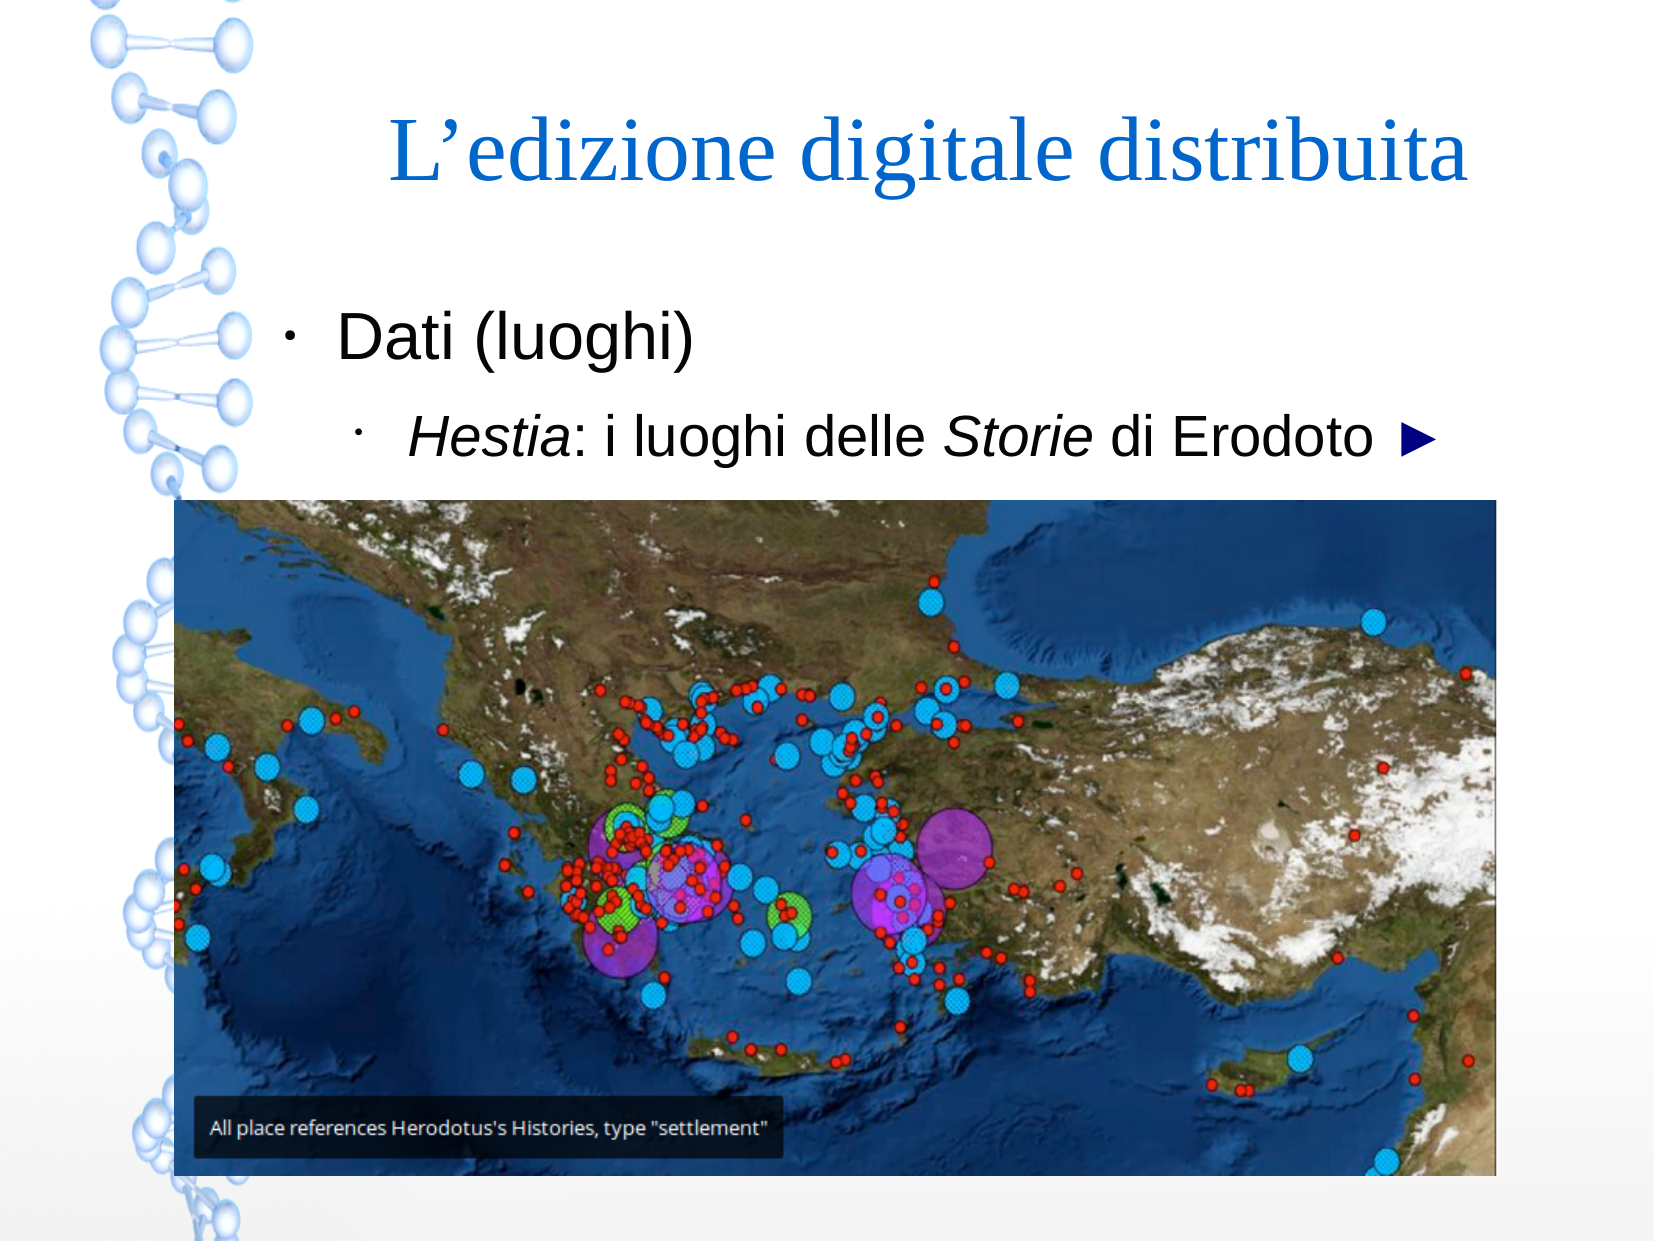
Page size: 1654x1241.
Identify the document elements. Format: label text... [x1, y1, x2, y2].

title L’edizione digitale distribuita [265, 47, 1595, 253]
picture [0, 0, 1654, 1241]
list Dati (luoghi) Hestia: i luoghi delle Storie di Erodoto ► [265, 299, 1512, 1019]
